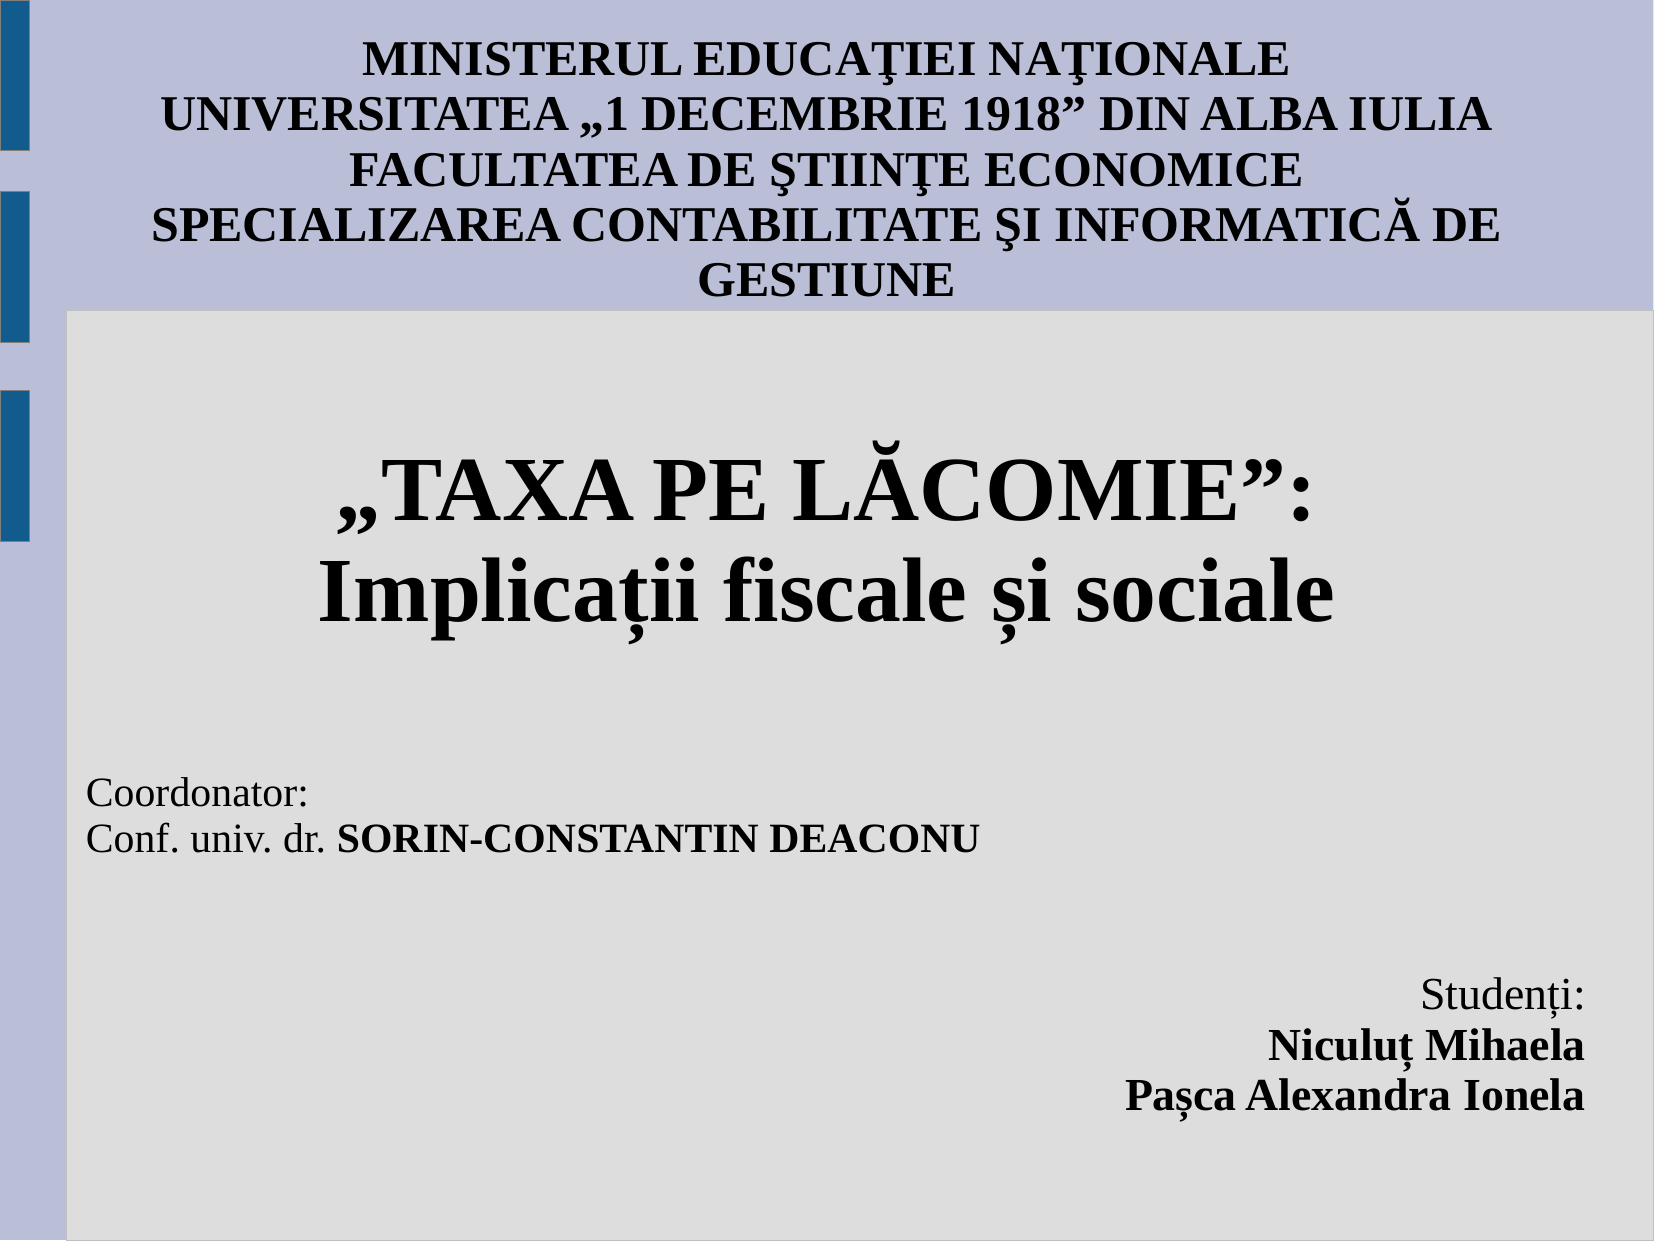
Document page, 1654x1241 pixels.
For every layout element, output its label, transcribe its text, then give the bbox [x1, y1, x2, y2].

text_box Studenți: Niculuț Mihaela Pașca Alexandra Ionela [1110, 961, 1636, 1131]
text_box Coordonator: Conf. univ. dr. SORIN-CONSTANTIN DEACONU [71, 761, 1300, 919]
title „TAXA PE LĂCOMIE”: Implicații fiscale și sociale [82, 429, 1571, 651]
text_box MINISTERUL EDUCAŢIEI NAŢIONALE UNIVERSITATEA „1 DECEMBRIE 1918” DIN ALBA IULIA FACULTATEA DE ŞTIINŢE ECONOMICE SPECIALIZAREA CONTABILITATE ŞI INFORMATICĂ DE GESTIUNE [47, 23, 1607, 324]
